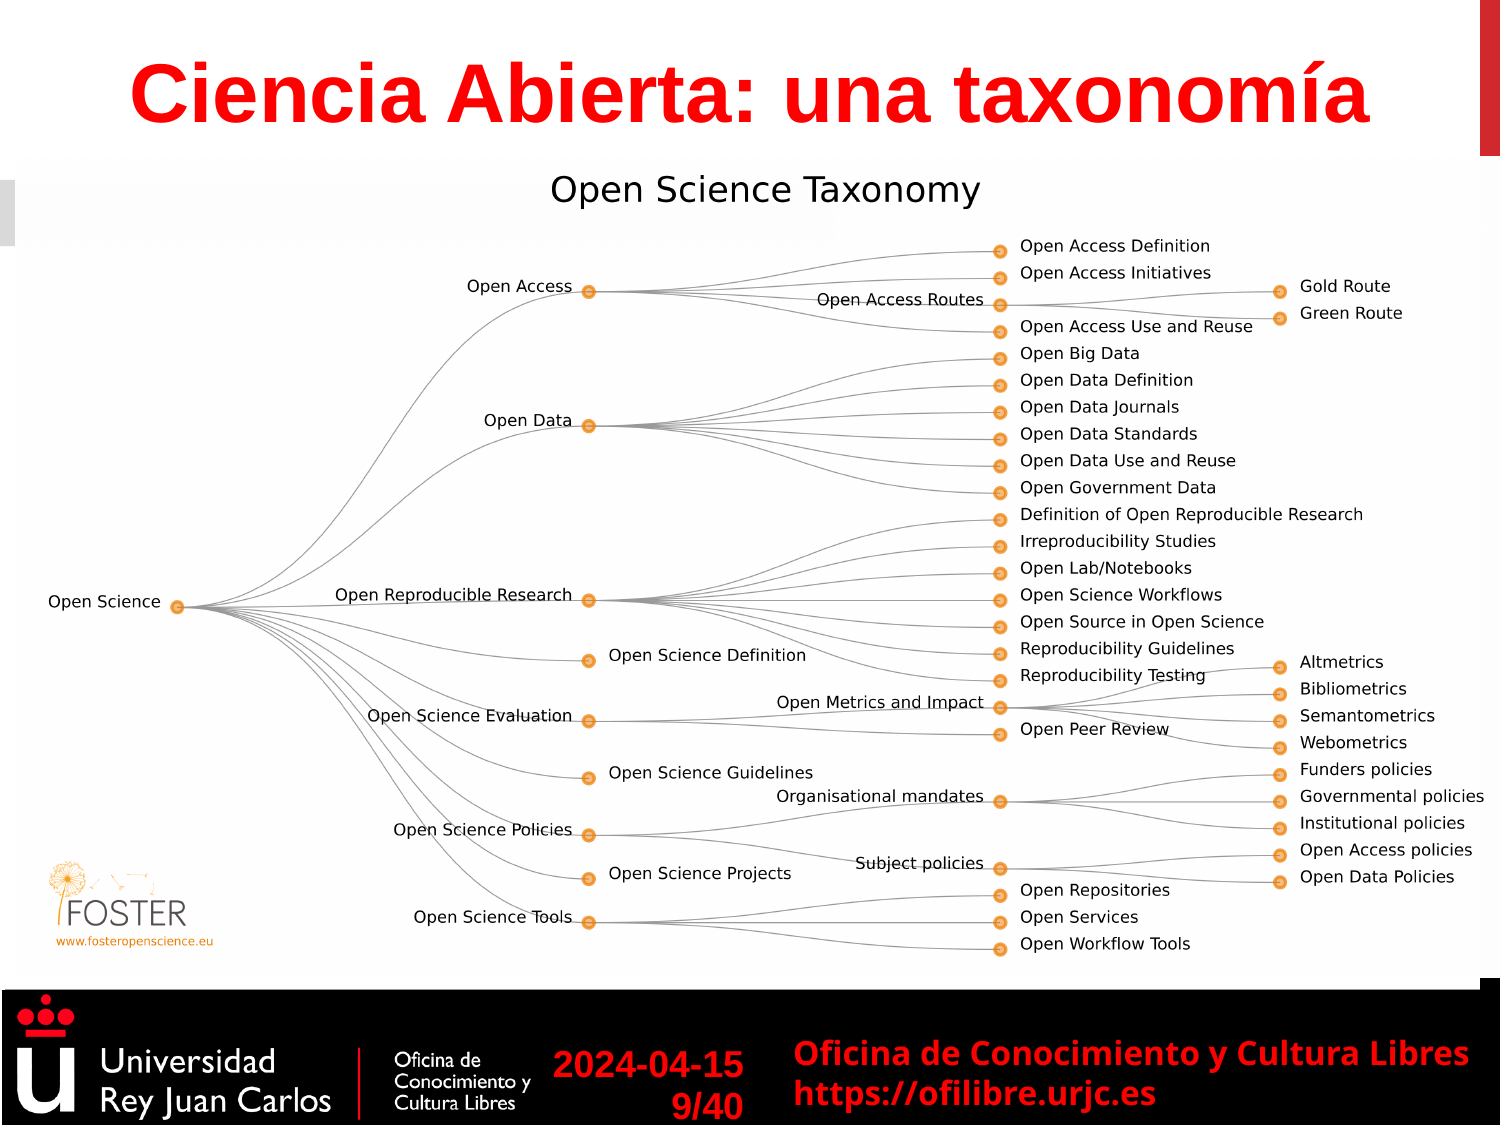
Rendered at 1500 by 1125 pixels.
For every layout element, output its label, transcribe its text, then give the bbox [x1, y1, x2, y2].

picture [17, 994, 531, 1120]
title Ciencia Abierta: una taxonomía [75, 15, 1425, 156]
picture [15, 156, 1500, 978]
